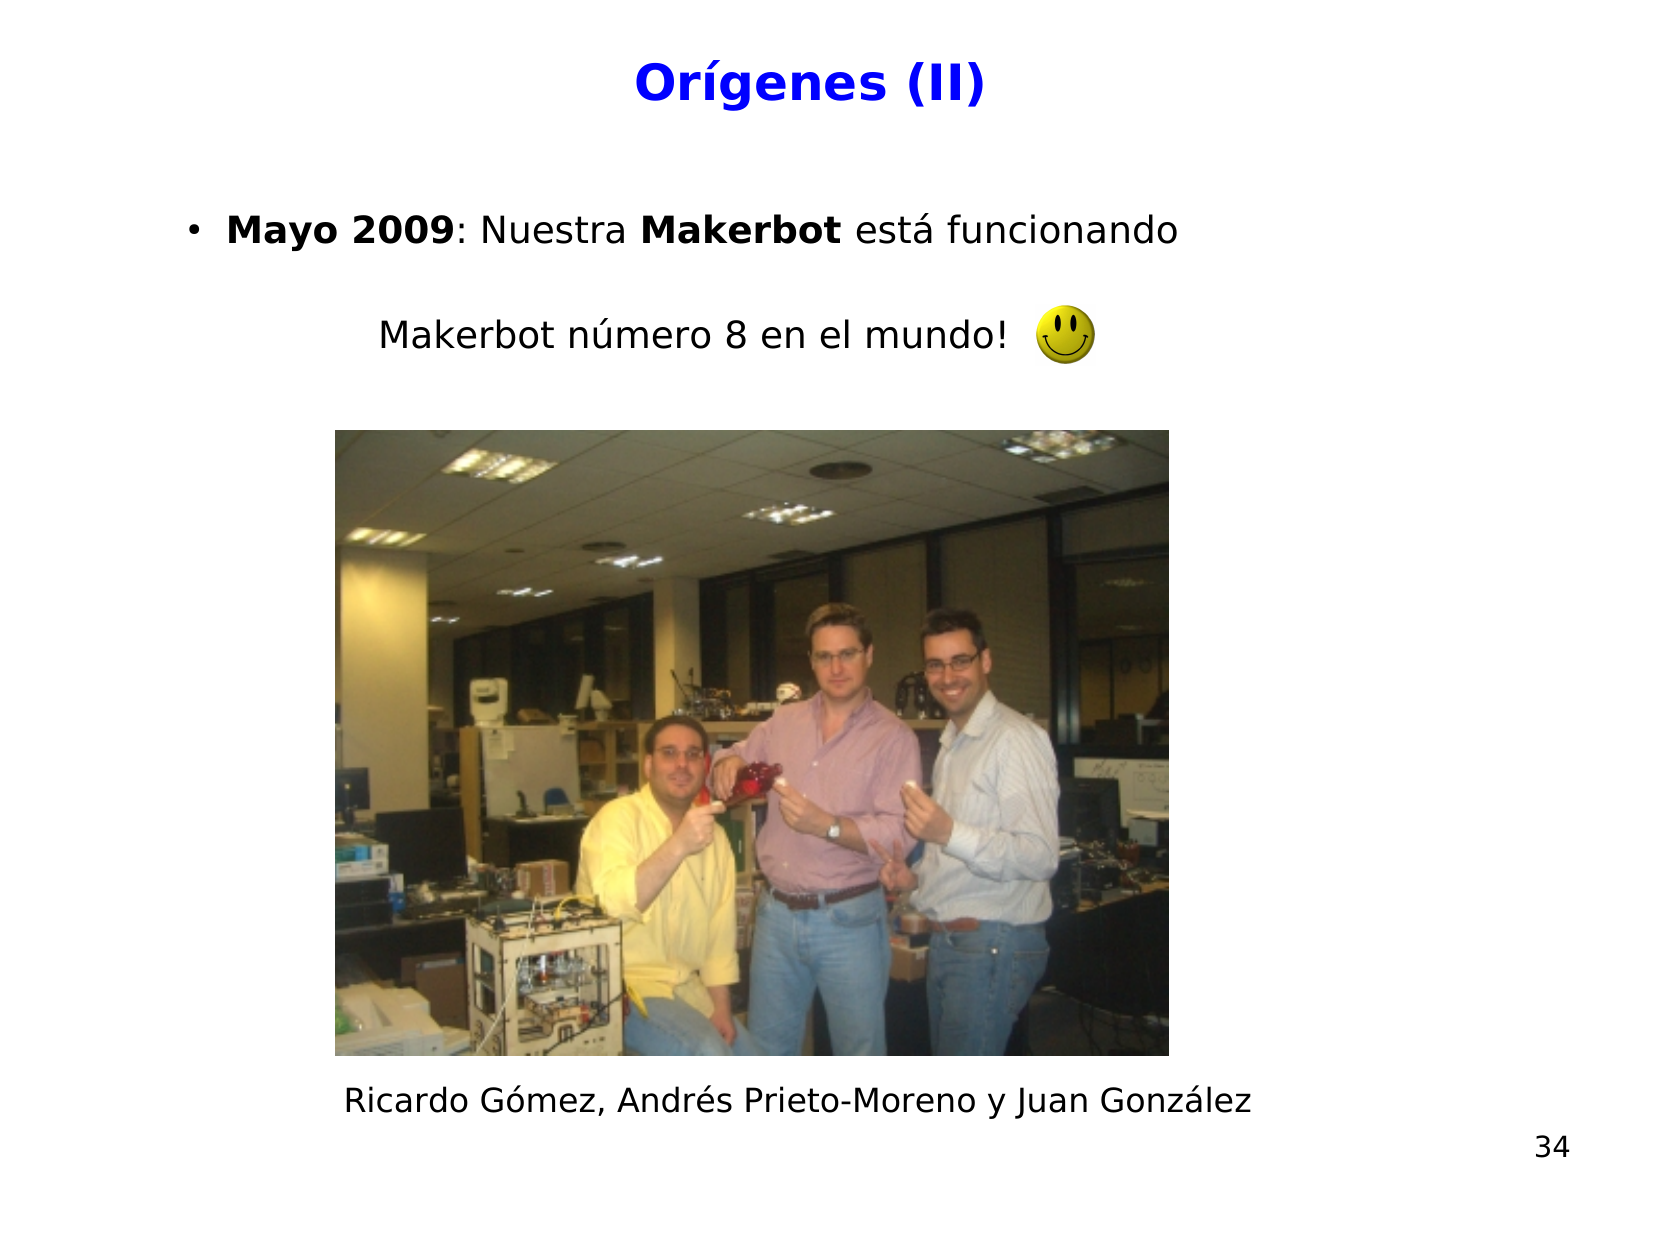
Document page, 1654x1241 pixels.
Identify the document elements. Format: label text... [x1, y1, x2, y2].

text_box Ricardo Gómez, Andrés Prieto-Moreno y Juan González [318, 1074, 1414, 1142]
text_box Makerbot número 8 en el mundo! [351, 306, 1178, 374]
picture [335, 430, 1169, 1056]
picture [1035, 304, 1096, 366]
text_box Mayo 2009: Nuestra Makerbot está funcionando [172, 201, 1469, 269]
text_box Orígenes (II) [619, 46, 1003, 120]
